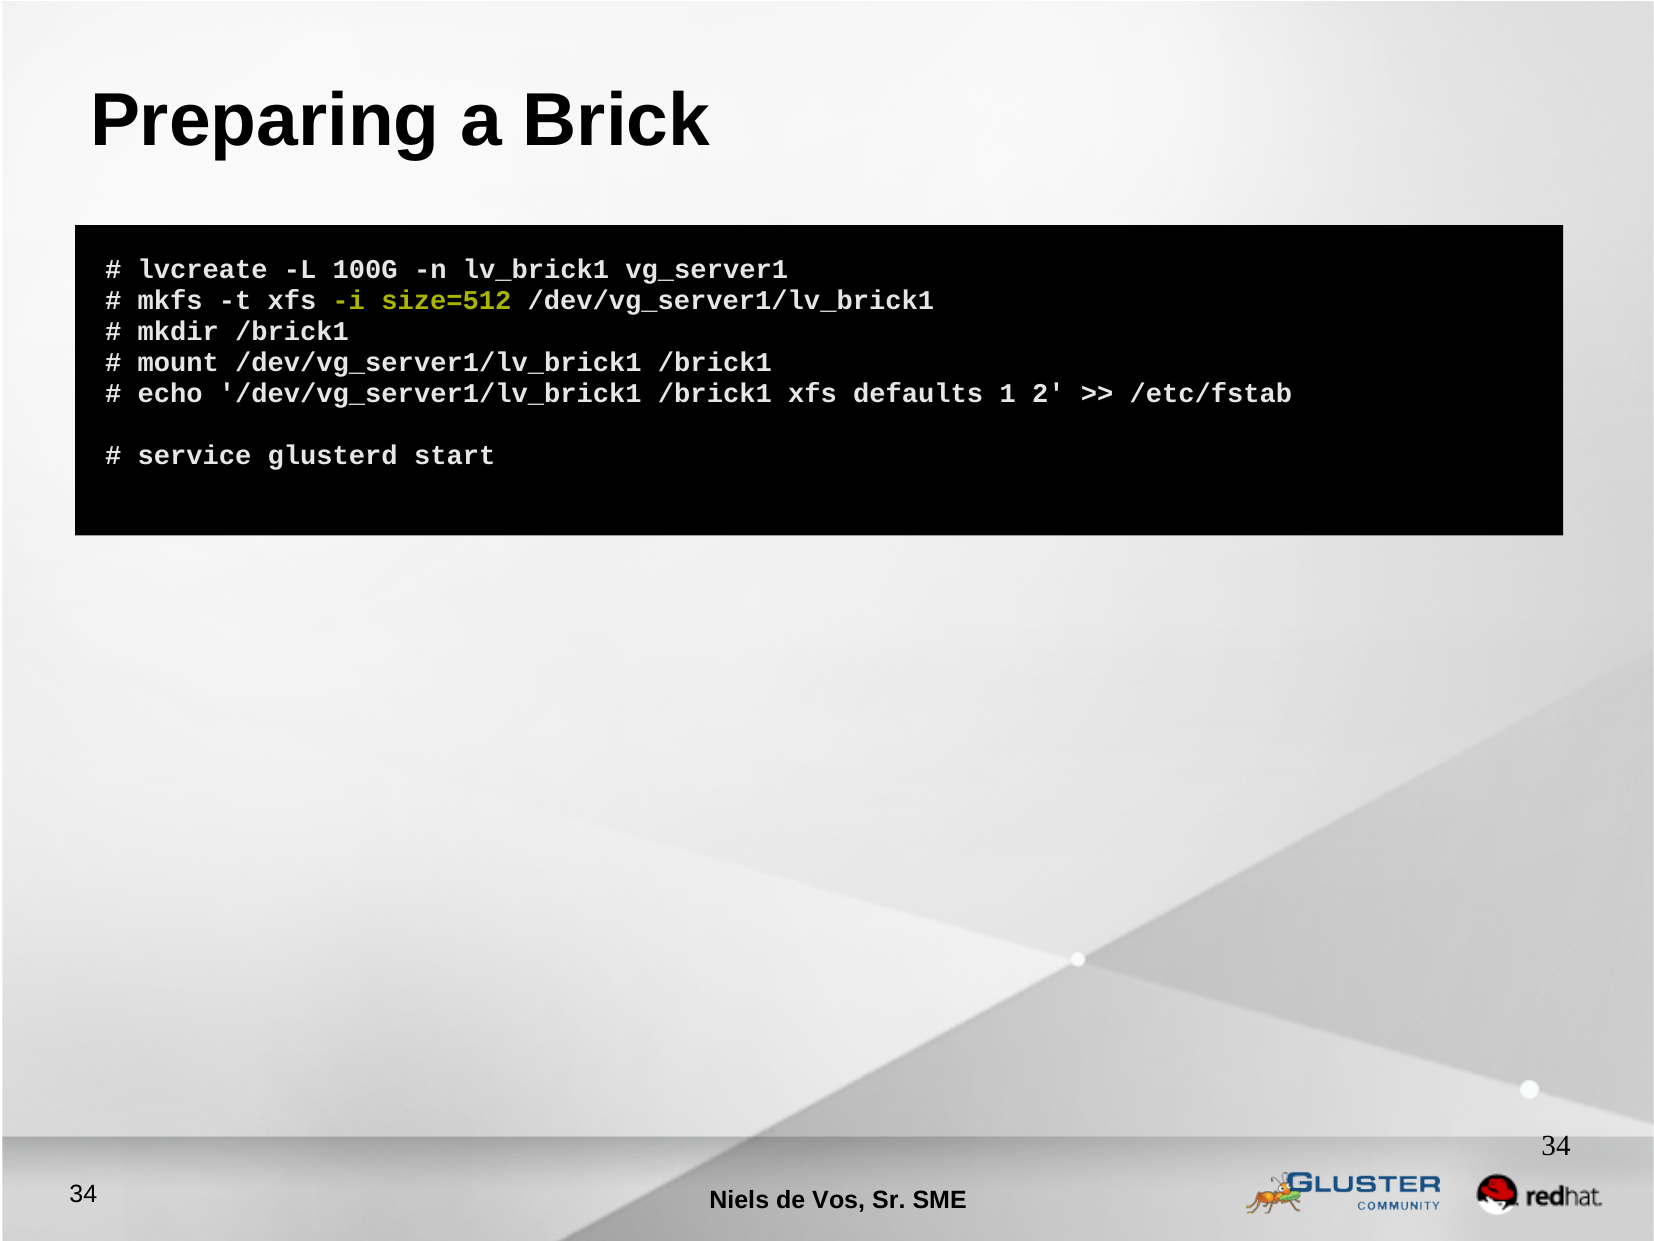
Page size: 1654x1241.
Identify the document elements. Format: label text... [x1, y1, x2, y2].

title Preparing a Brick [90, 15, 1579, 223]
picture [2, 1, 1654, 1241]
list # lvcreate -L 100G -n lv_brick1 vg_server1 # mkfs -t xfs -i size=512 /dev/vg_server1/lv_brick1 # mkdir /brick1 # mount /dev/vg_server1/lv_brick1 /brick1 # echo '/dev/vg_server1/lv_brick1 /brick1 xfs defaults 1 2' >> /etc/fstab # service glusterd start [75, 225, 1564, 536]
